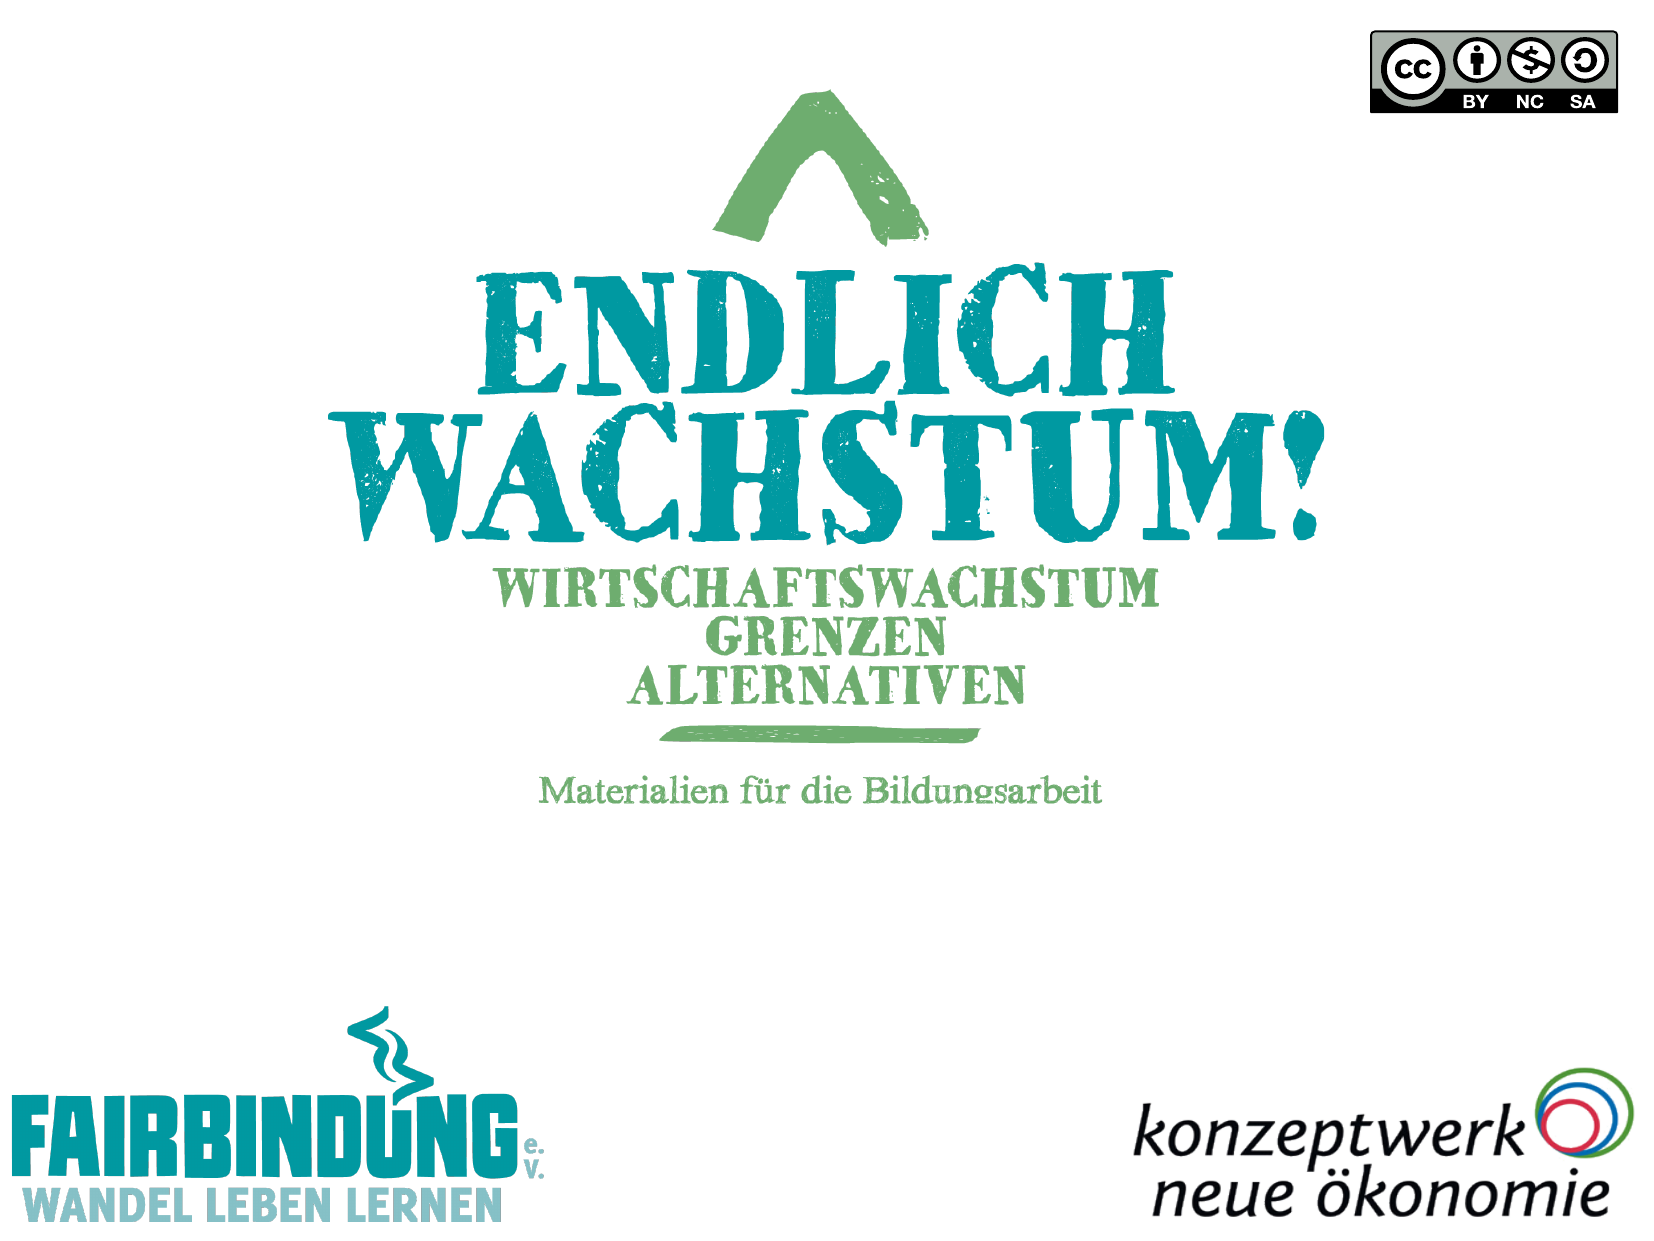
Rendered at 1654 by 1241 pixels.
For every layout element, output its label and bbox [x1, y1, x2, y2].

picture [1370, 30, 1621, 118]
picture [1116, 1045, 1647, 1241]
picture [324, 89, 1329, 809]
picture [11, 1006, 544, 1222]
